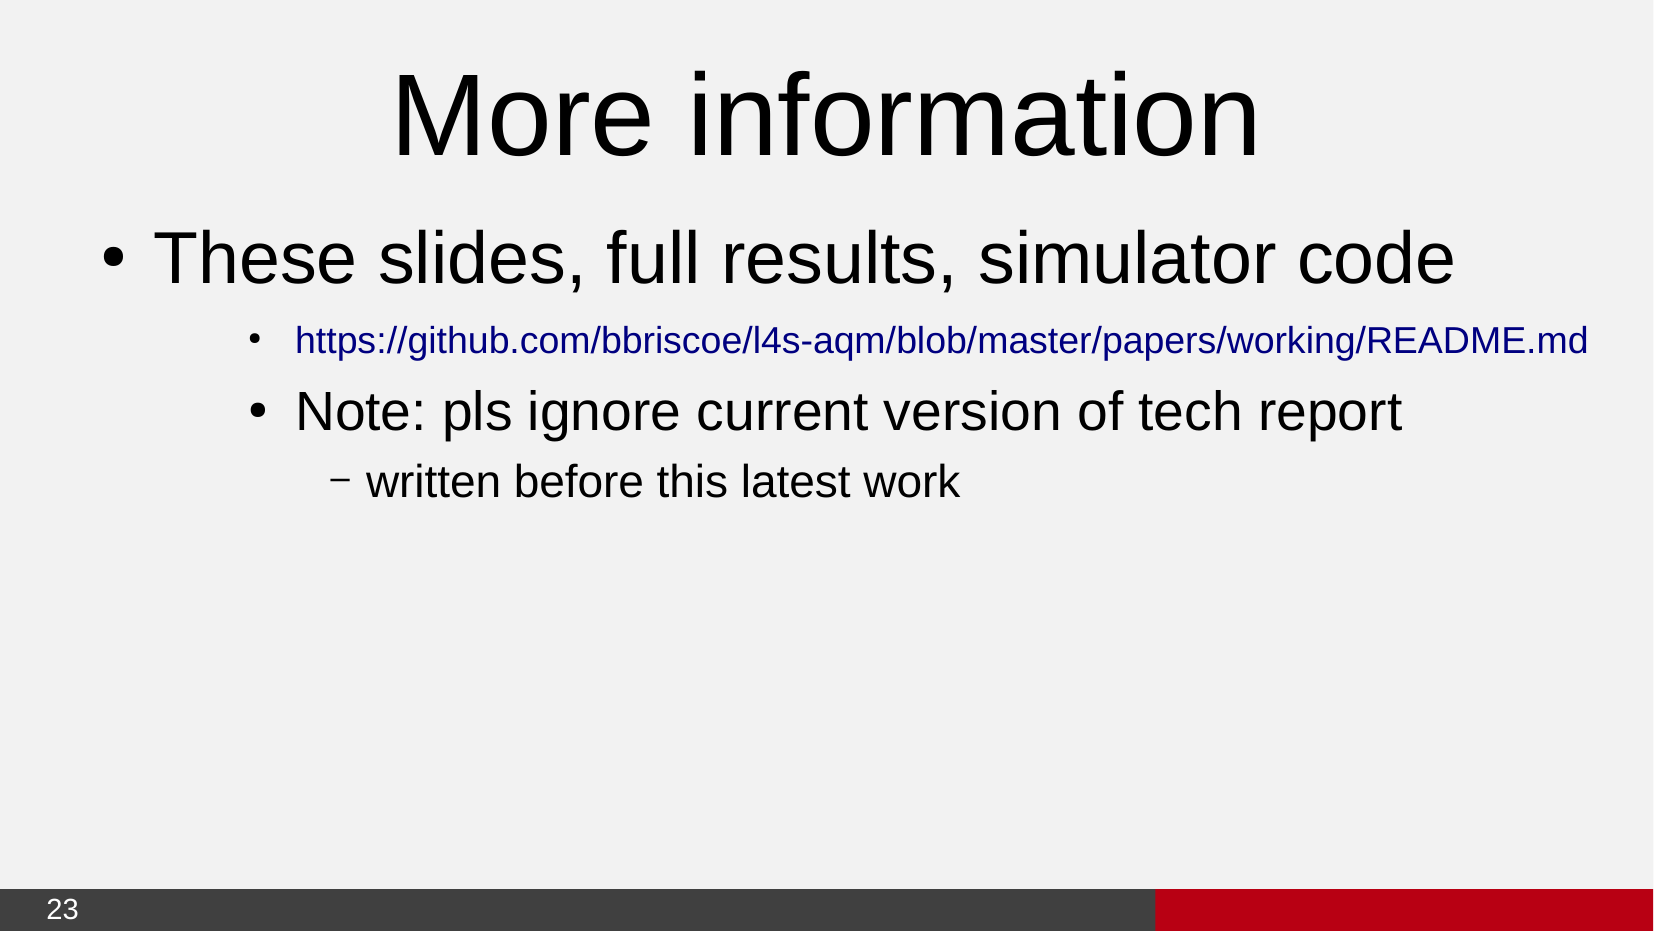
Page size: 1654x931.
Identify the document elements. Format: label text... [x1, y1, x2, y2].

list These slides, full results, simulator code https://github.com/bbriscoe/l4s-aqm/blob/master/papers/working/README.md Note: pls ignore current version of tech report written before this latest work [82, 217, 1614, 757]
title More information [82, 37, 1571, 193]
